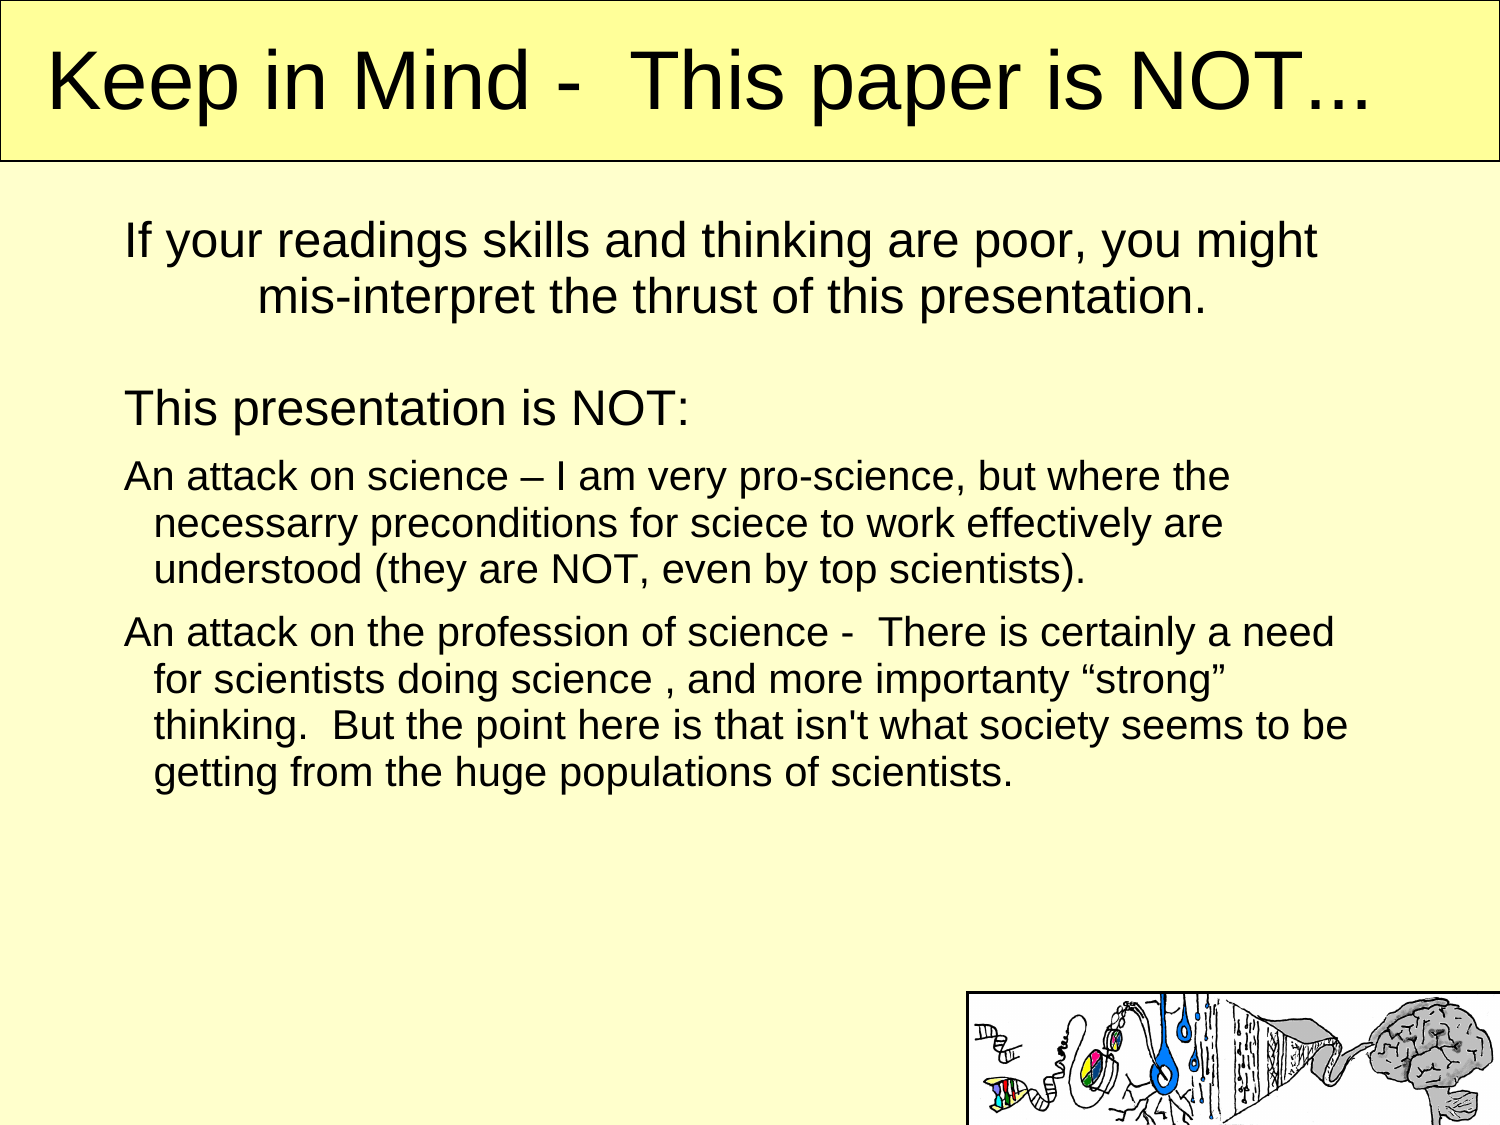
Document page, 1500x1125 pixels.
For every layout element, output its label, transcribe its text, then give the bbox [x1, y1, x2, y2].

picture [969, 994, 1500, 1125]
list If your readings skills and thinking are poor, you might mis-interpret the thrust of this presentation. This presentation is NOT: An attack on science – I am very pro-science, but where the necessarry preconditions for sciece to work effectively are understood (they are NOT, even by top scientists). An attack on the profession of science - There is certainly a need for scientists doing science , and more importanty “strong” thinking. But the point here is that isn't what society seems to be getting from the huge populations of scientists. [106, 212, 1388, 945]
title Keep in Mind - This paper is NOT... [0, 0, 1500, 161]
